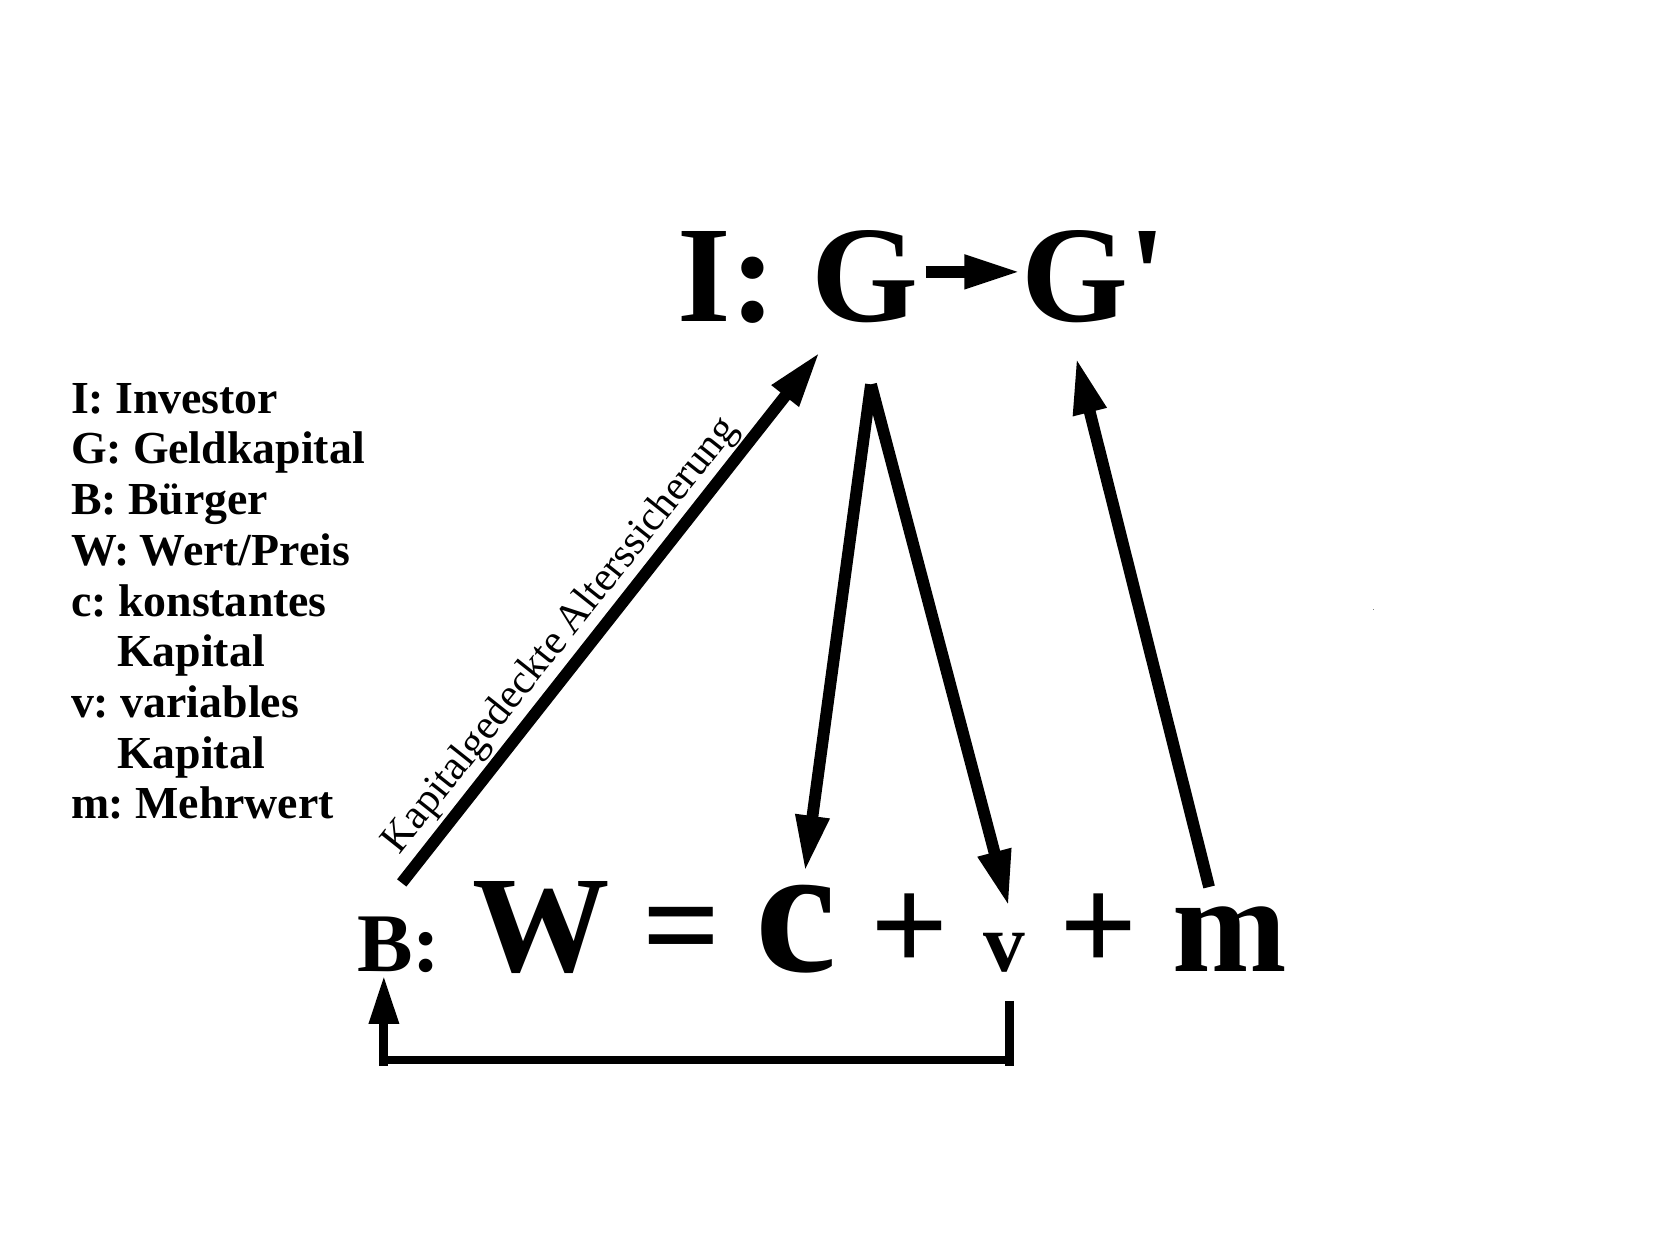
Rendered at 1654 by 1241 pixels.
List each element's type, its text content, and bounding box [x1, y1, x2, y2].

text_box I: G G' B: W = c + v + m [301, 191, 1374, 1027]
text_box I: Investor G: Geldkapital B: Bürger W: Wert/Preis c: konstantes Kapital v: variables Kapital m: Mehrwert [56, 365, 397, 842]
text_box Kapitalgedeckte Alterssicherung [359, 345, 796, 878]
